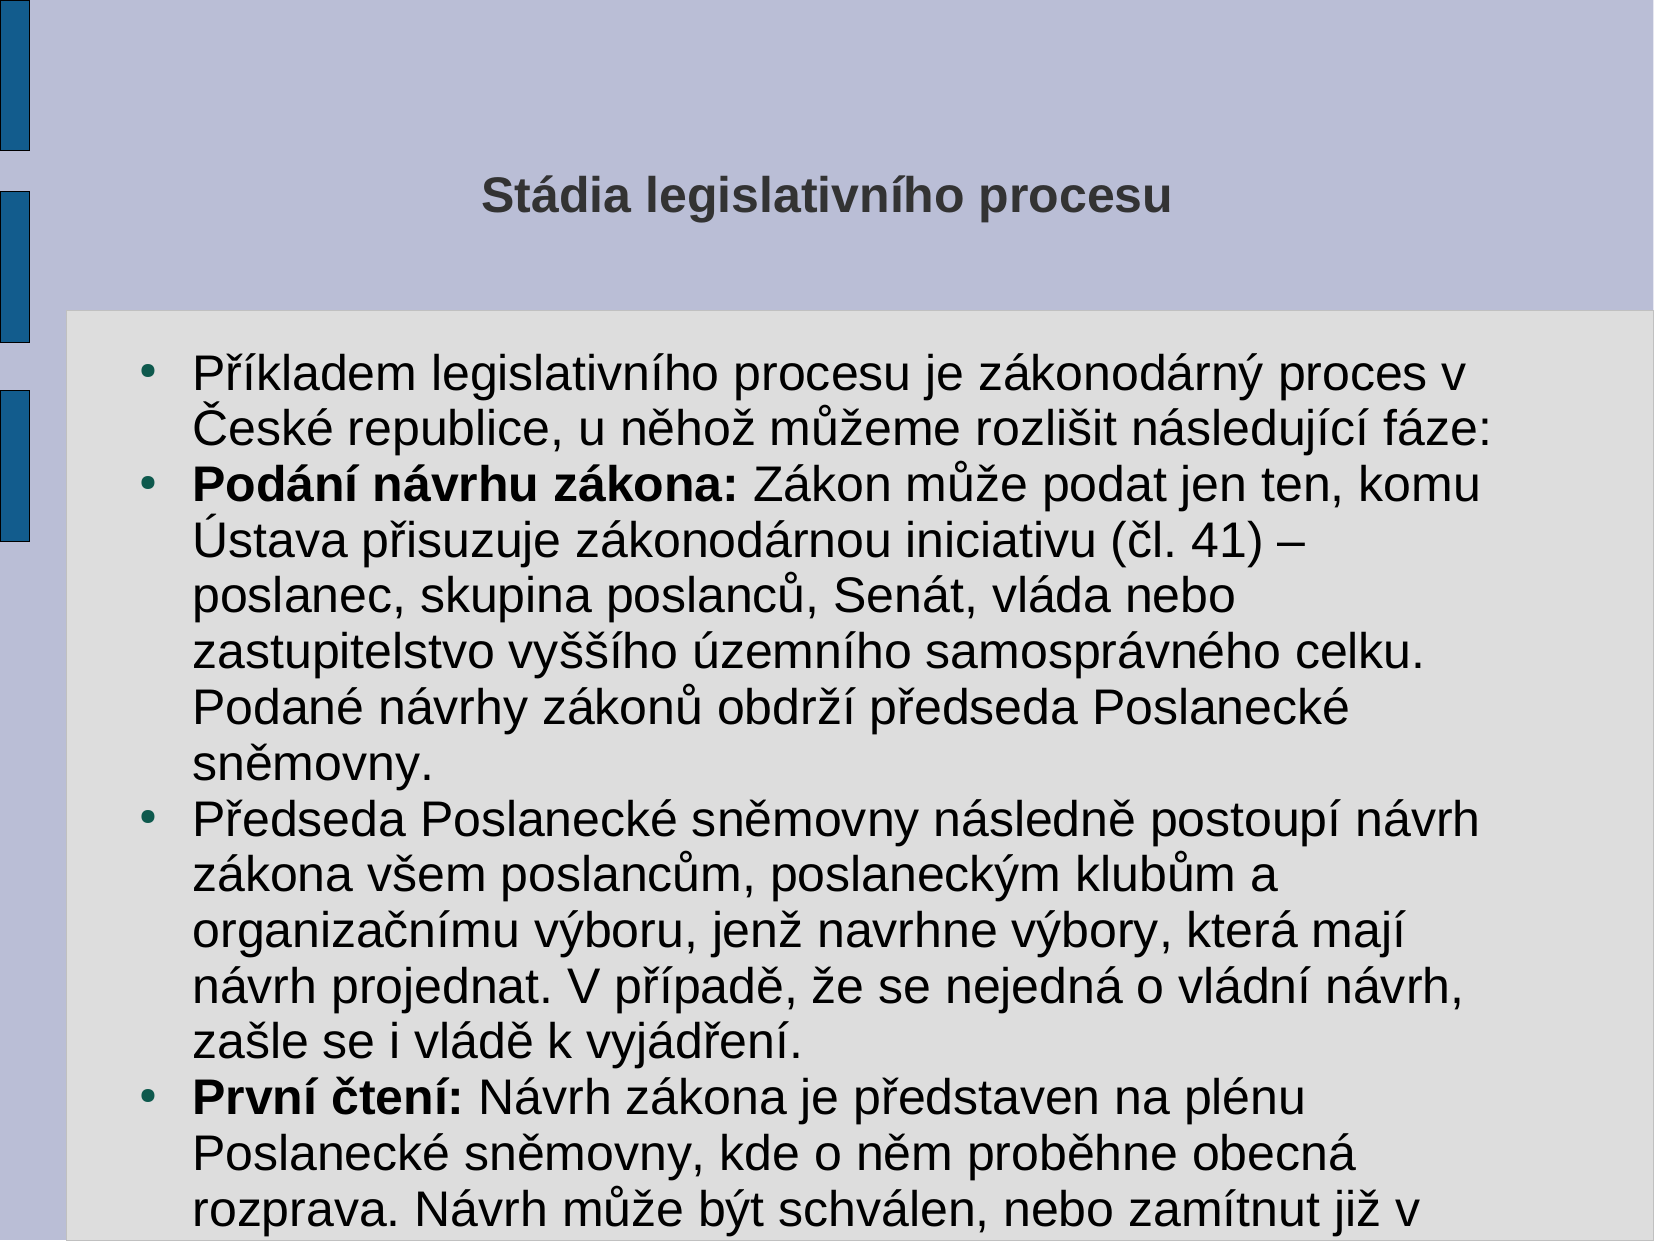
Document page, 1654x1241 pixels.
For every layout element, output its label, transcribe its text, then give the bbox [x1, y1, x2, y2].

list Příkladem legislativního procesu je zákonodárný proces v České republice, u něhož můžeme rozlišit následující fáze: Podání návrhu zákona: Zákon může podat jen ten, komu Ústava přisuzuje zákonodárnou iniciativu (čl. 41) – poslanec, skupina poslanců, Senát, vláda nebo zastupitelstvo vyššího územního samosprávného celku. Podané návrhy zákonů obdrží předseda Poslanecké sněmovny. Předseda Poslanecké sněmovny následně postoupí návrh zákona všem poslancům, poslaneckým klubům a organizačnímu výboru, jenž navrhne výbory, která mají návrh projednat. V případě, že se nejedná o vládní návrh, zašle se i vládě k vyjádření. První čtení: Návrh zákona je představen na plénu Poslanecké sněmovny, kde o něm proběhne obecná rozprava. Návrh může být schválen, nebo zamítnut již v [121, 344, 1534, 1240]
title Stádia legislativního procesu [121, 91, 1534, 299]
